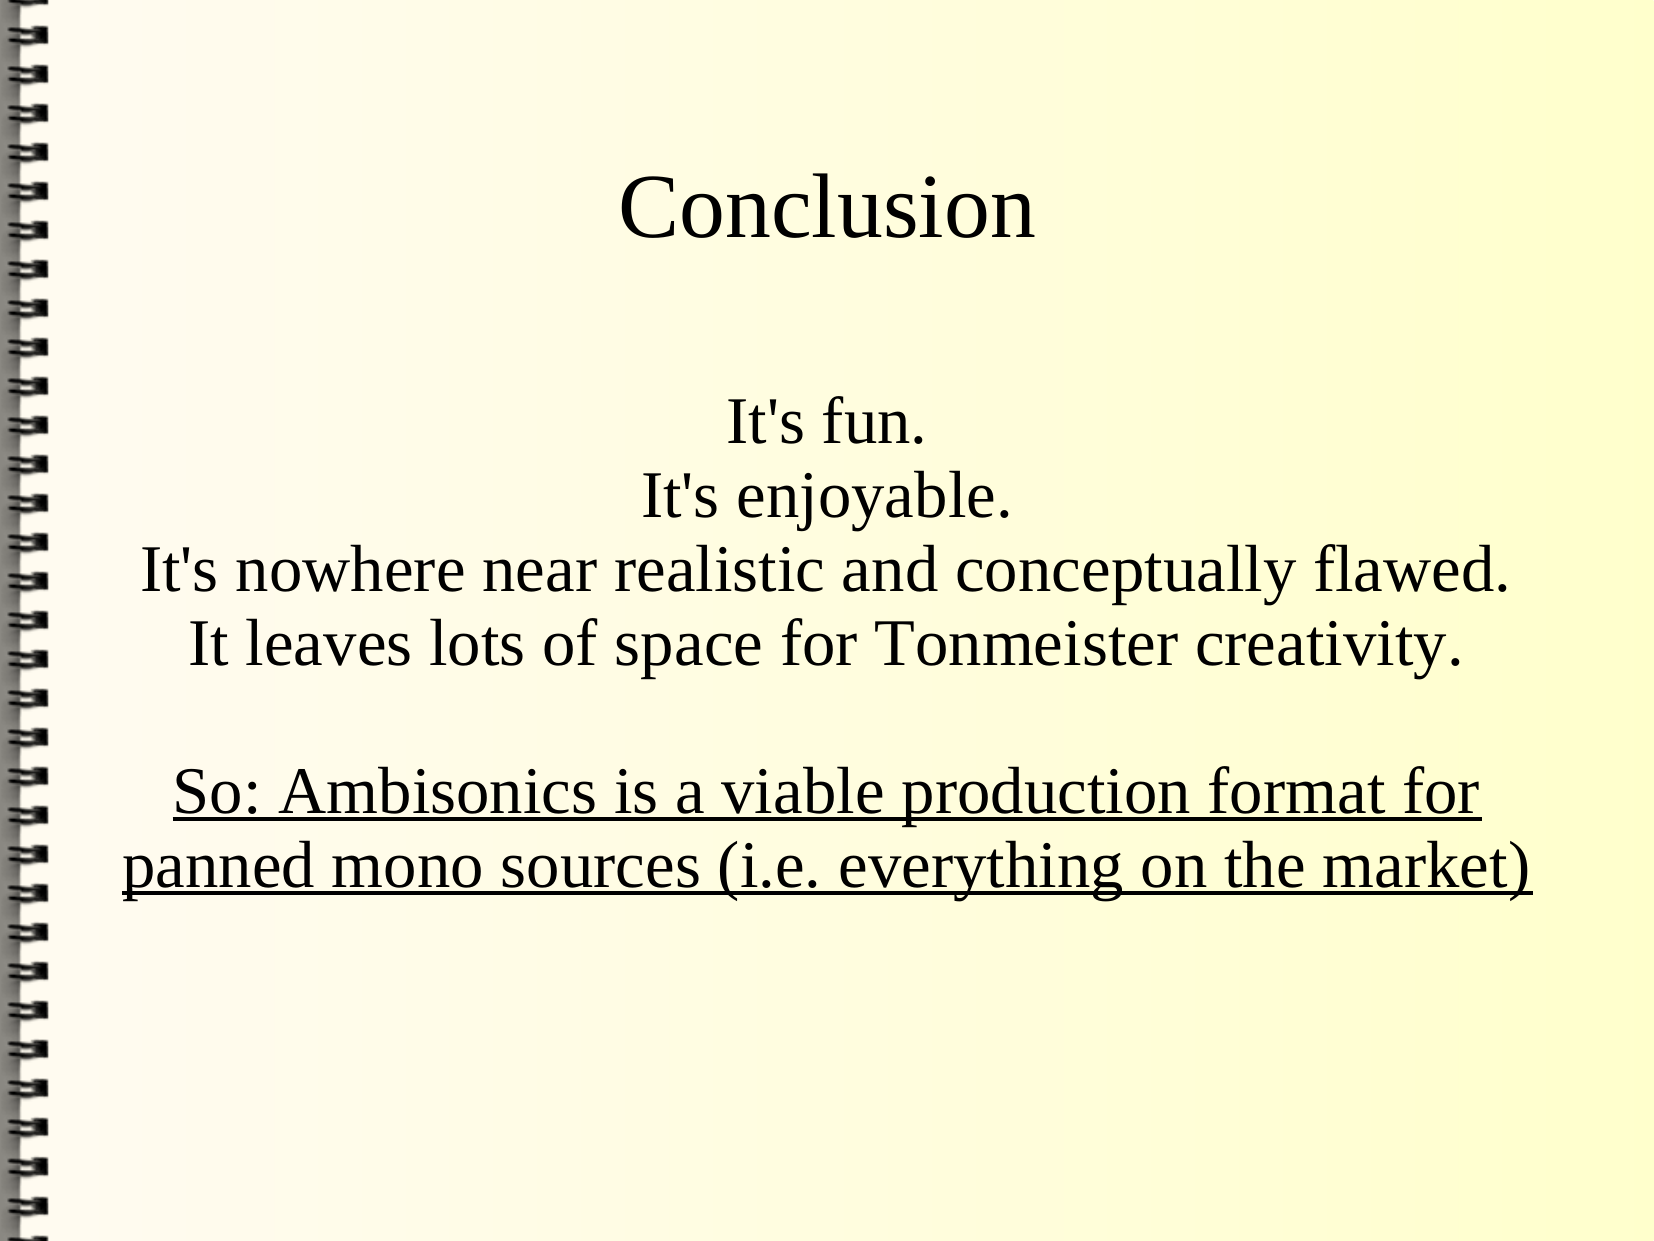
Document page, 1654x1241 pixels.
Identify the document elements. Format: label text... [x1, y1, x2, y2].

title Conclusion [121, 110, 1534, 303]
picture [0, 0, 1654, 1241]
subtitle It's fun. It's enjoyable. It's nowhere near realistic and conceptually flawed. It leaves lots of space for Tonmeister creativity. So: Ambisonics is a viable production format for panned mono sources (i.e. everything on the market) [121, 352, 1534, 1156]
